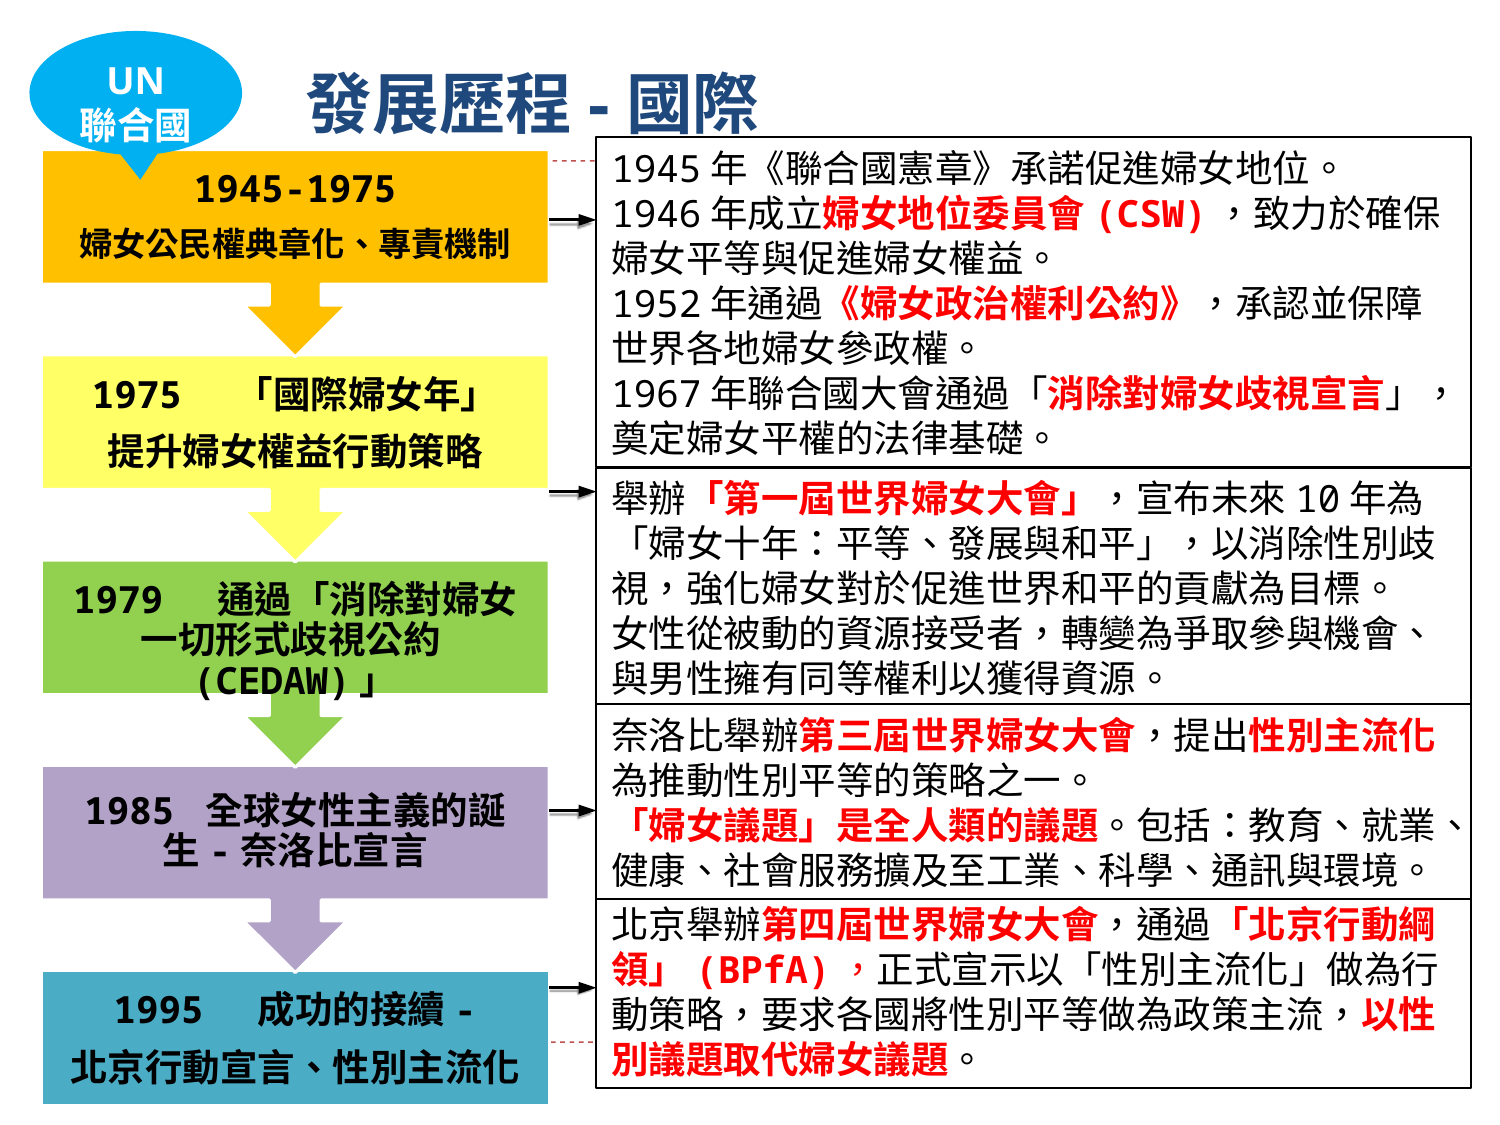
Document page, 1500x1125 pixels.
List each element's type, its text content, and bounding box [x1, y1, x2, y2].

text_box 1945-1975 婦女公民權典章化、專責機制 [41, 149, 550, 357]
text_box 1985 全球女性主義的誕生-奈洛比宣言 [41, 765, 550, 973]
text_box 4 [1149, 1035, 1500, 1095]
text_box 北京舉辦第四屆世界婦女大會，通過「北京行動綱領」(BPfA)，正式宣示以「性別主流化」做為行動策略，要求各國將性別平等做為政策主流，以性別議題取代婦女議題。 [596, 899, 1471, 1088]
text_box 1995 成功的接續- 北京行動宣言、性別主流化 [41, 970, 550, 1106]
text_box 舉辦「第一屆世界婦女大會」，宣布未來10年為「婦女十年：平等、發展與和平」，以消除性別歧視，強化婦女對於促進世界和平的貢獻為目標。 女性從被動的資源接受者，轉變為爭取參與機會、與男性擁有同等權利以獲得資源。 [596, 468, 1471, 704]
text_box 1979 通過「消除對婦女一切形式歧視公約(CEDAW)」 [41, 560, 550, 768]
text_box 奈洛比舉辦第三屆世界婦女大會，提出性別主流化為推動性別平等的策略之一。 「婦女議題」是全人類的議題。包括：教育、就業、健康、社會服務擴及至工業、科學、通訊與環境。 [596, 704, 1471, 899]
text_box UN 聯合國 [29, 30, 243, 180]
text_box 1975 「國際婦女年」 提升婦女權益行動策略 [41, 354, 550, 563]
title 發展歷程-國際 [76, 0, 1427, 150]
text_box 1945年《聯合國憲章》承諾促進婦女地位。 1946年成立婦女地位委員會(CSW)，致力於確保婦女平等與促進婦女權益。 1952年通過《婦女政治權利公約》，承認並保障世界各地婦女參政權。 1967年聯合國大會通過「消除對婦女歧視宣言」，奠定婦女平權的法律基礎。 [596, 137, 1471, 467]
